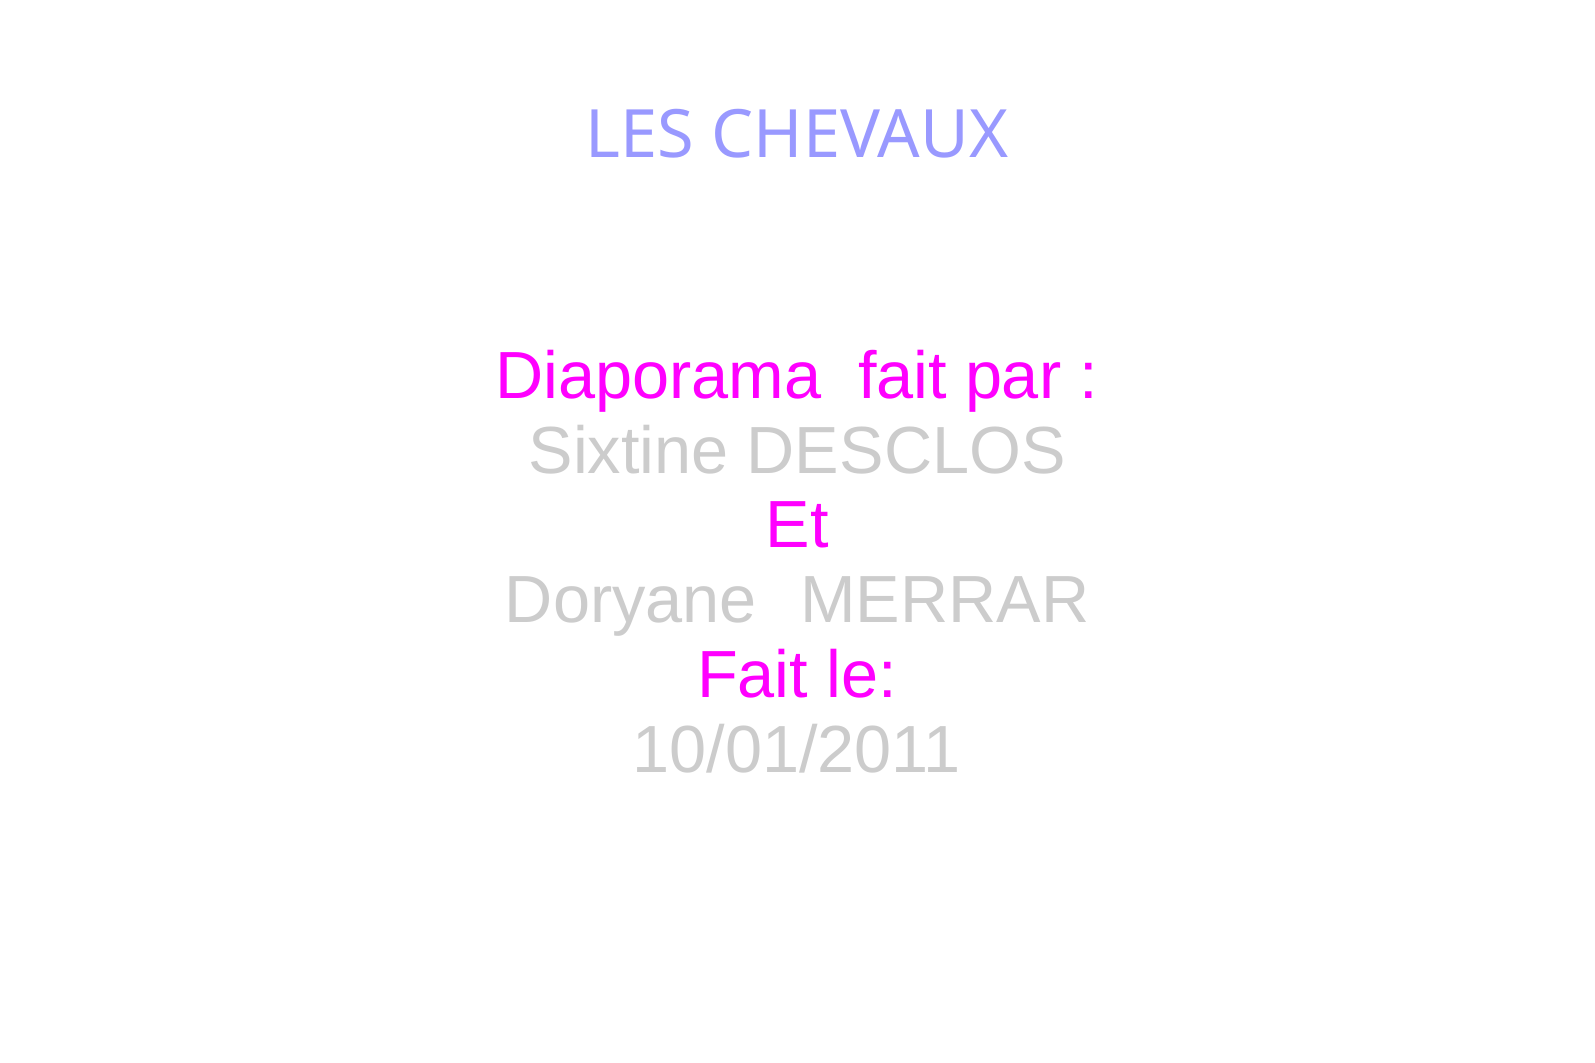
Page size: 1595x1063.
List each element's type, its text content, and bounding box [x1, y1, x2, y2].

title LES CHEVAUX [79, 49, 1515, 214]
subtitle Diaporama fait par : Sixtine DESCLOS Et Doryane MERRAR Fait le: 10/01/2011 [79, 256, 1515, 943]
